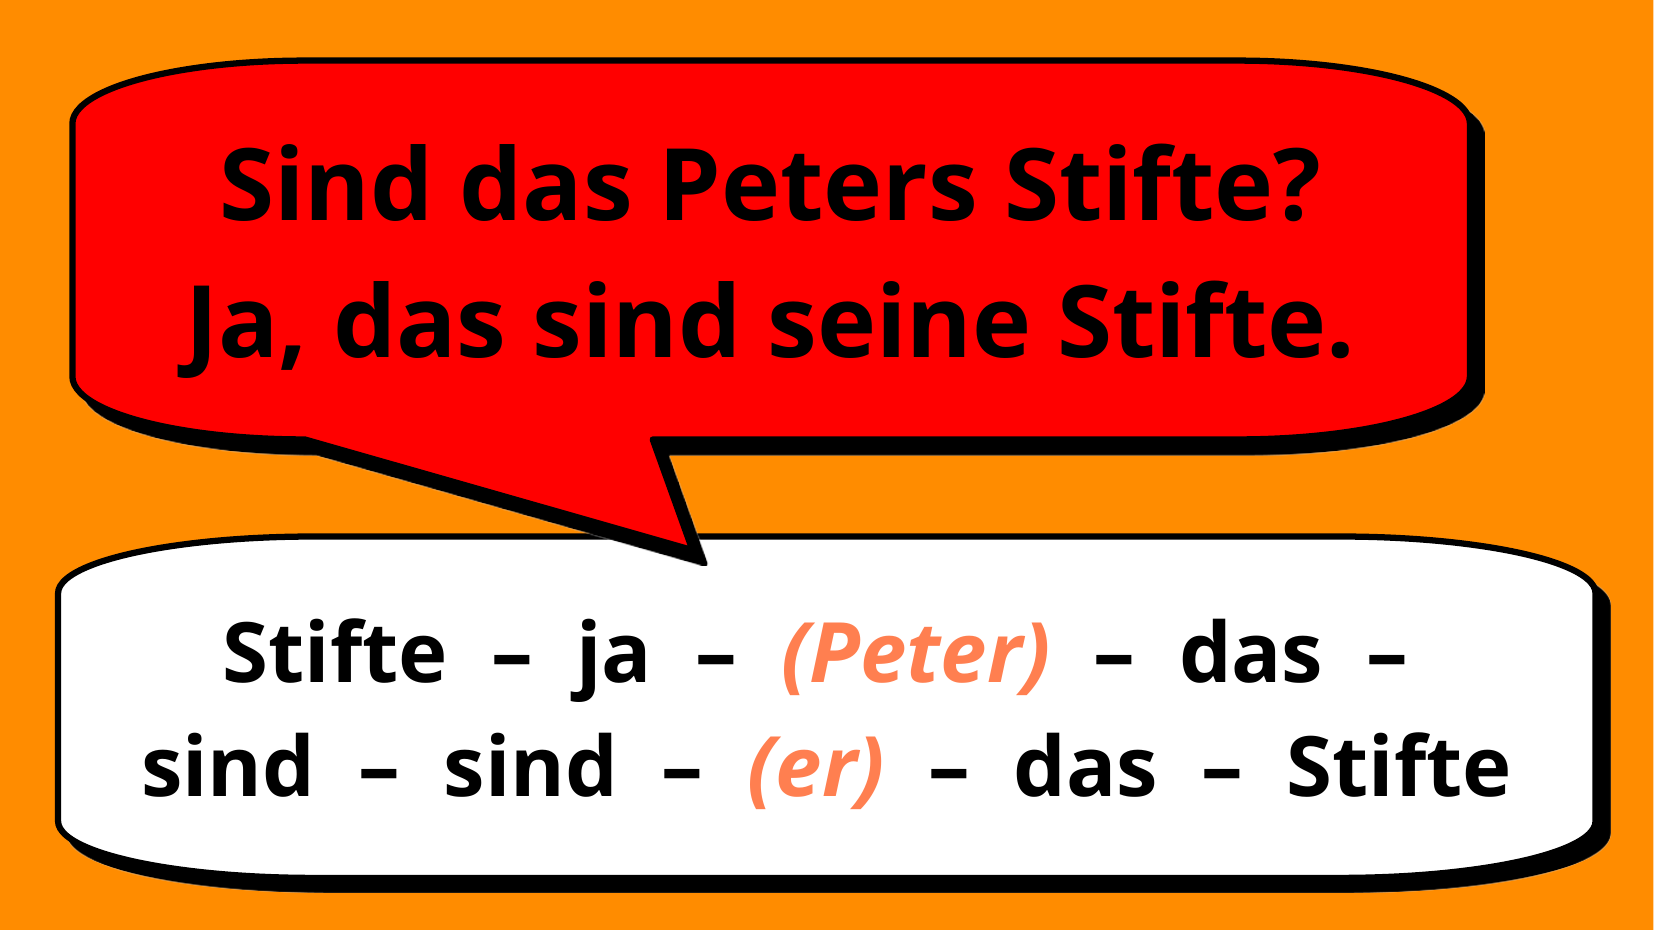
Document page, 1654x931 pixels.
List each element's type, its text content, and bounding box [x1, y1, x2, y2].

text_box Stifte – ja – (Peter) – das – sind – sind – (er) – das – Stifte [58, 536, 1596, 878]
text_box Sind das Peters Stifte? Ja, das sind seine Stifte. [72, 60, 1470, 551]
